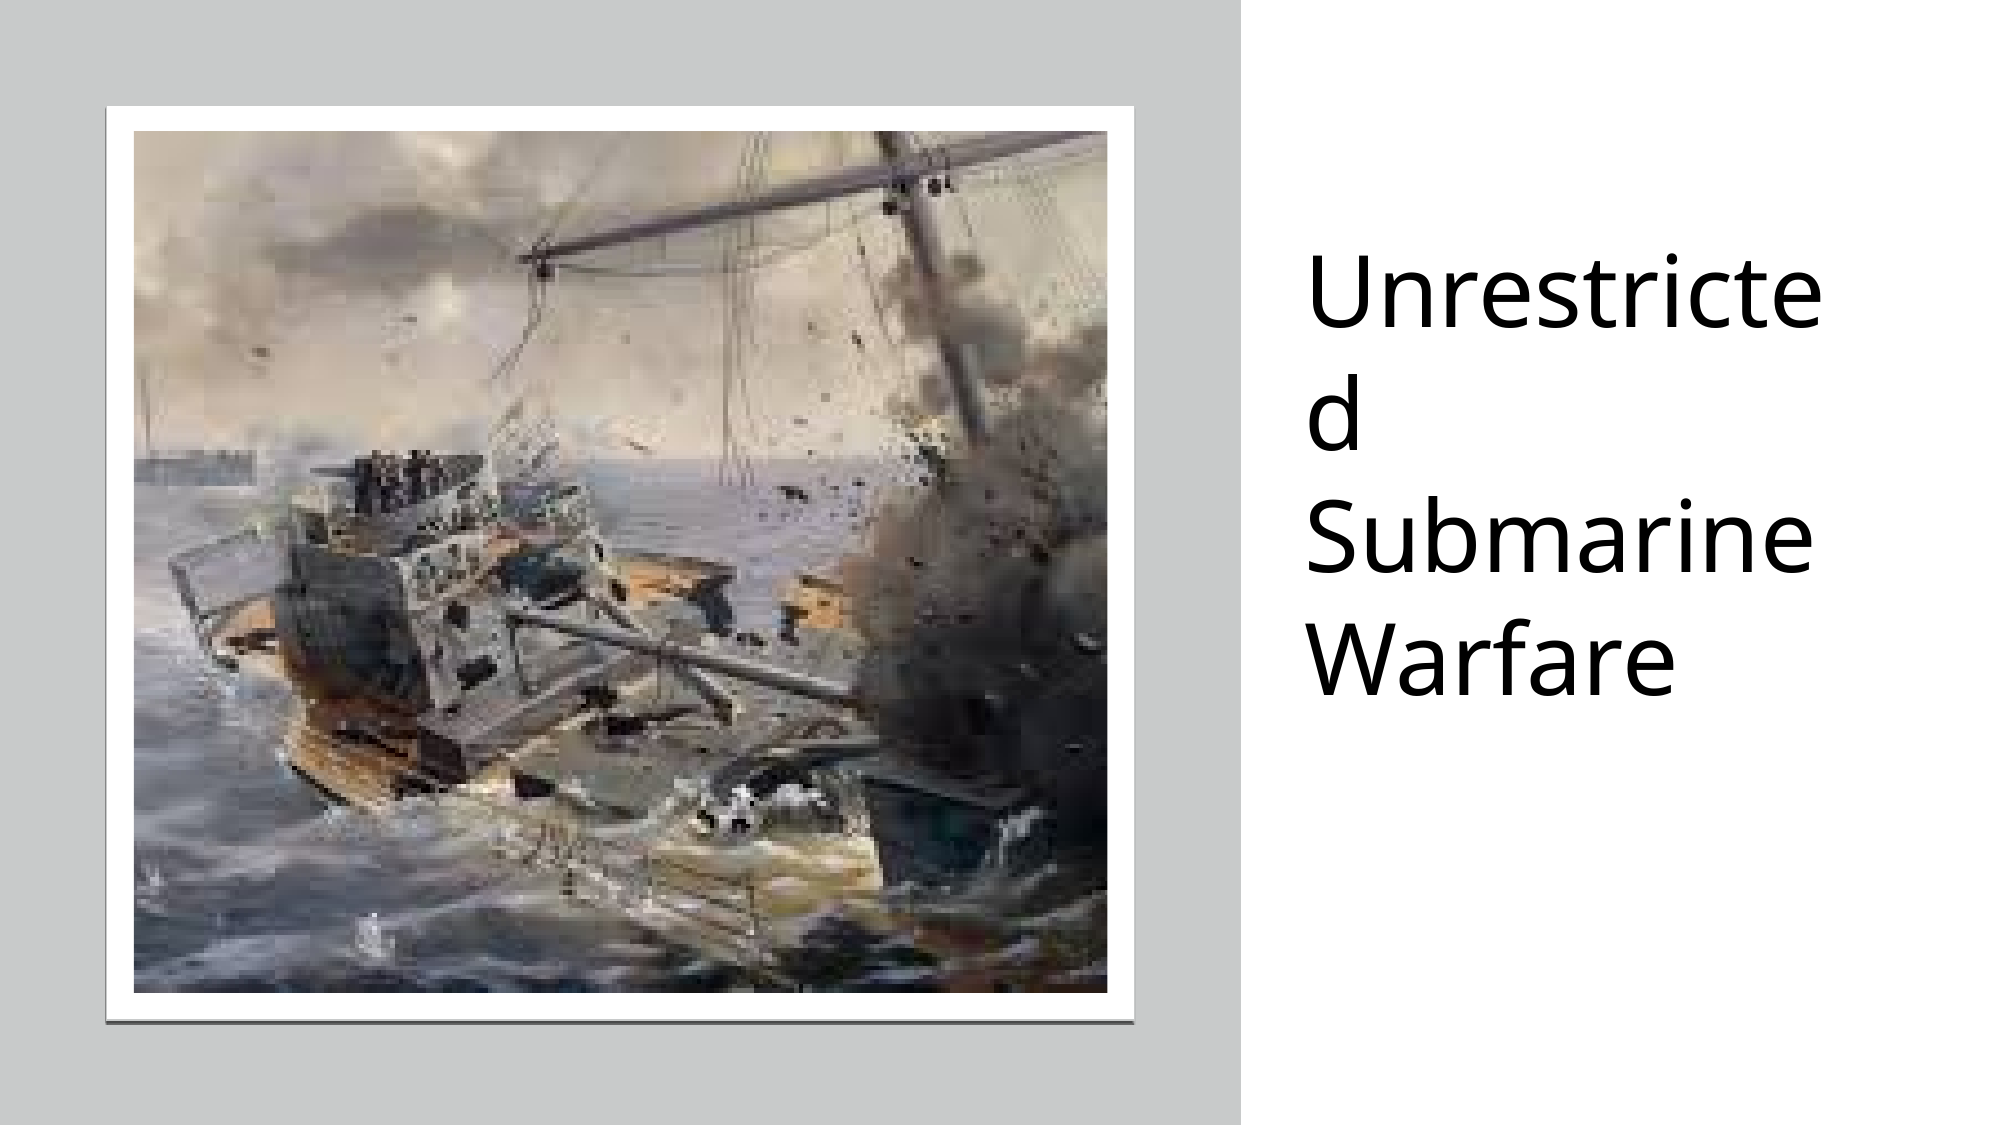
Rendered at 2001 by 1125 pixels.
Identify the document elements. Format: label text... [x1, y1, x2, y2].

text_box [0, 0, 1241, 1125]
title Unrestricted Submarine Warfare [1289, 104, 1896, 728]
picture [133, 131, 1108, 994]
